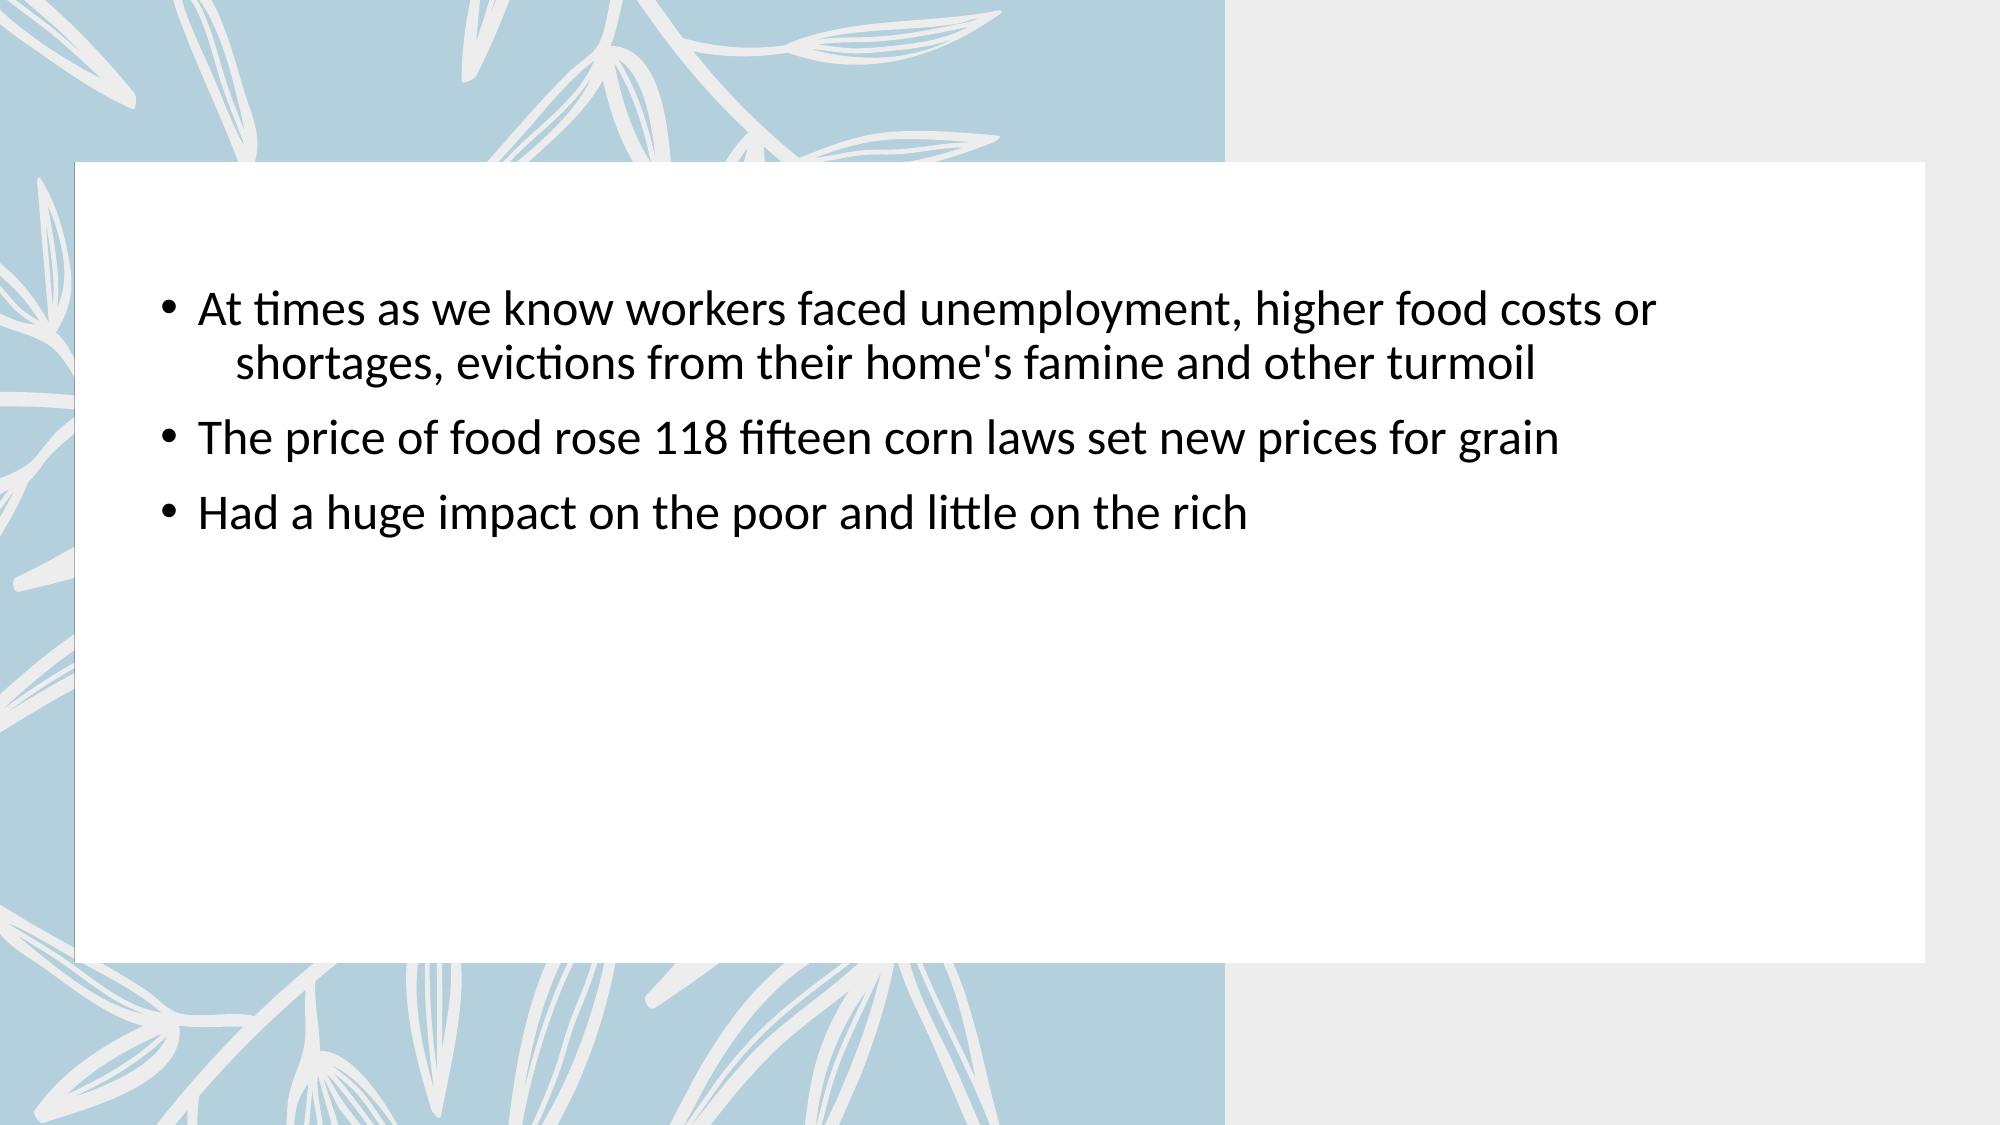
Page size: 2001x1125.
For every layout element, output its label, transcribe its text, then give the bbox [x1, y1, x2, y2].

list At times as we know workers faced unemployment, higher food costs or shortages, evictions from their home's famine and other turmoil The price of food rose 118 fifteen corn laws set new prices for grain Had a huge impact on the poor and little on the rich [145, 275, 1776, 851]
text_box [0, 0, 2000, 1125]
